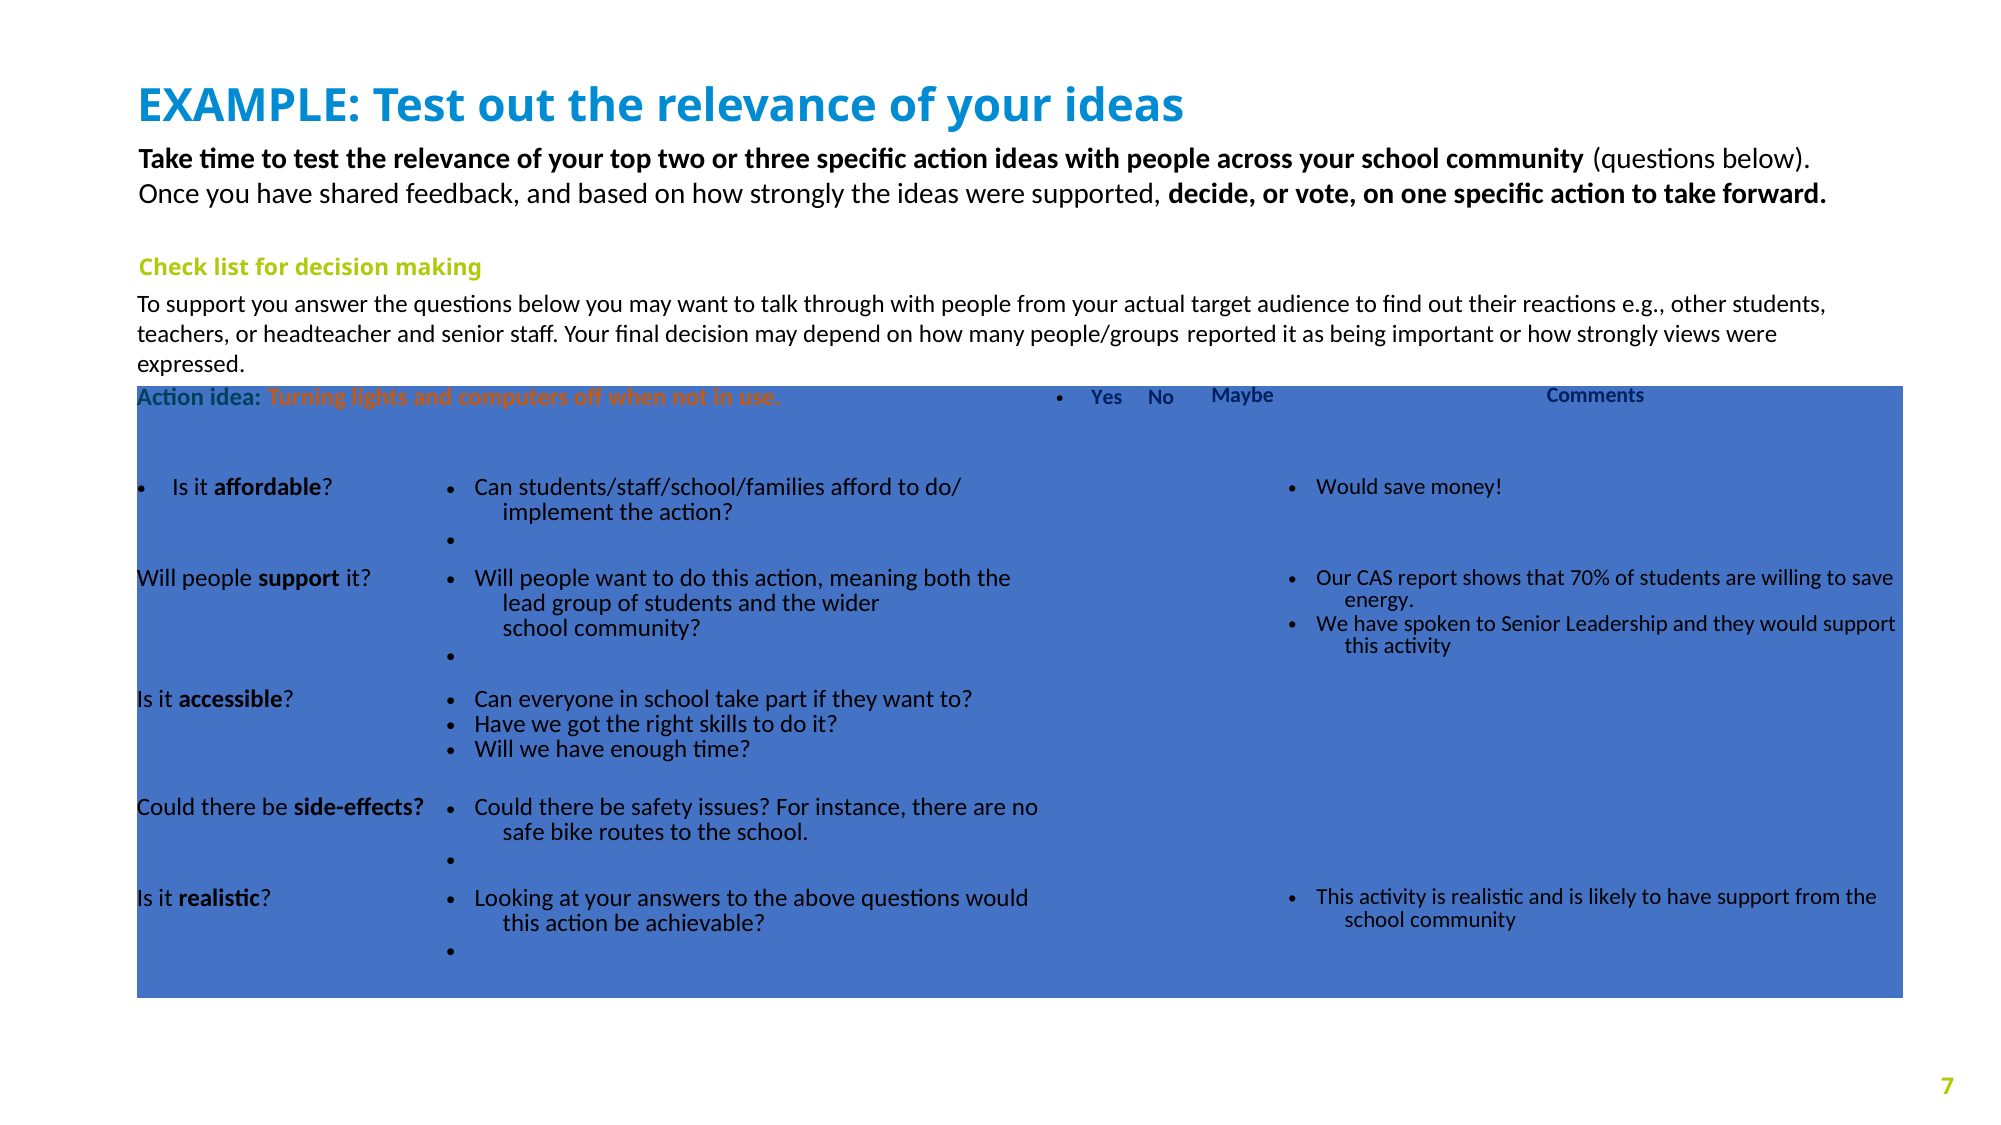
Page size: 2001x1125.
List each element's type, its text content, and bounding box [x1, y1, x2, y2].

table_cell [1197, 797, 1288, 888]
table_cell Would save money! [1288, 477, 1903, 568]
text_box To support you answer the questions below you may want to talk through with people from your actual target audience to find out their reactions e.g., other students, teachers, or headteacher and senior staff. Your final decision may depend on how many people/groups reported it as being important or how strongly views were expressed. [121, 280, 1869, 387]
table_cell [1197, 888, 1288, 998]
table_cell Will people want to do this action, meaning both the lead group of students and the wider school community? [447, 568, 1053, 689]
table_cell [1053, 797, 1126, 888]
table_cell Could there be safety issues? For instance, there are no safe bike routes to the school. [447, 797, 1053, 888]
table_cell Our CAS report shows that 70% of students are willing to save energy. We have spoken to Senior Leadership and they would support this activity [1288, 568, 1903, 689]
table_cell Is it realistic? [137, 888, 447, 998]
table_cell [1053, 689, 1126, 797]
table_cell Can everyone in school take part if they want to? Have we got the right skills to do it? Will we have enough time? [447, 689, 1053, 797]
table_cell [1197, 689, 1288, 797]
table_header Action idea: Turning lights and computers off when not in use. [137, 387, 1053, 477]
table_header Maybe [1197, 387, 1288, 477]
table_header Comments [1288, 386, 1903, 477]
table_cell Looking at your answers to the above questions would this action be achievable? [447, 888, 1053, 998]
table_cell Is it affordable? [137, 477, 447, 568]
table_cell [1126, 888, 1197, 998]
text_box EXAMPLE: Test out the relevance of your ideas [122, 74, 1585, 169]
table_header No [1126, 387, 1197, 477]
table_cell Could there be side-effects? [137, 797, 447, 888]
table_cell [1126, 568, 1197, 689]
table_cell Can students/staff/school/families afford to do/ implement the action? [447, 477, 1053, 568]
table_cell Will people support it? [137, 568, 447, 689]
table_cell This activity is realistic and is likely to have support from the school community [1288, 888, 1903, 998]
table_cell [1053, 888, 1126, 998]
text_box Take time to test the relevance of your top two or three specific action ideas with people across your school community (questions below). Once you have shared feedback, and based on how strongly the ideas were supported, decide, or vote, on one specific action to take forward. [123, 131, 1871, 218]
text_box Check list for decision making [123, 245, 871, 289]
table_cell [1197, 477, 1288, 568]
text_box 7 [1926, 1060, 1977, 1105]
table_cell [1288, 797, 1903, 888]
table_cell [1288, 689, 1903, 797]
table_cell [1053, 568, 1126, 689]
table_cell [1126, 797, 1197, 888]
table_cell [1053, 477, 1126, 568]
table_cell Is it accessible? [137, 689, 447, 797]
table_cell [1126, 477, 1197, 568]
table_cell [1126, 689, 1197, 797]
table_cell [1197, 568, 1288, 689]
table_header Yes [1053, 387, 1126, 477]
